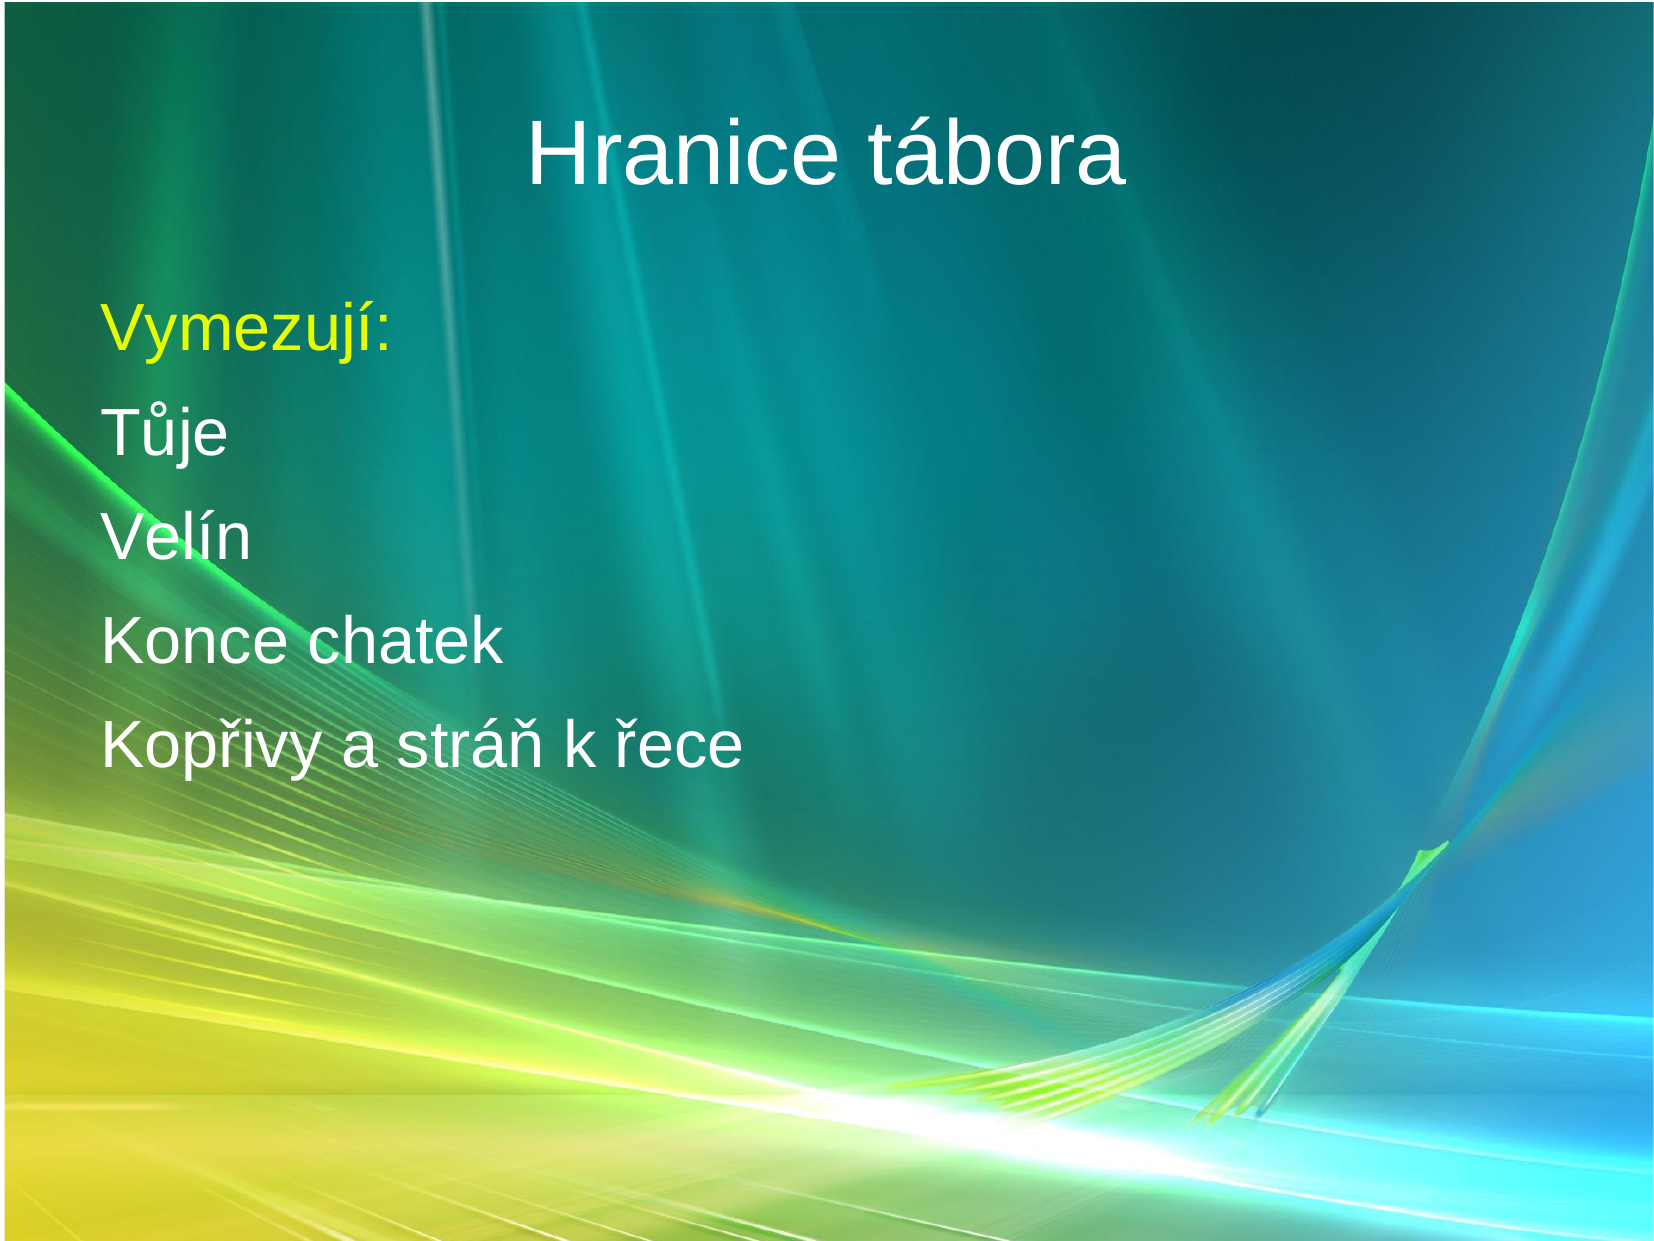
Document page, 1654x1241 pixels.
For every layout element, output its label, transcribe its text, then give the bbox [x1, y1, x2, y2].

title Hranice tábora [82, 49, 1571, 257]
list Vymezují: Tůje Velín Konce chatek Kopřivy a stráň k řece [82, 290, 1571, 1109]
picture [4, 2, 1654, 1241]
